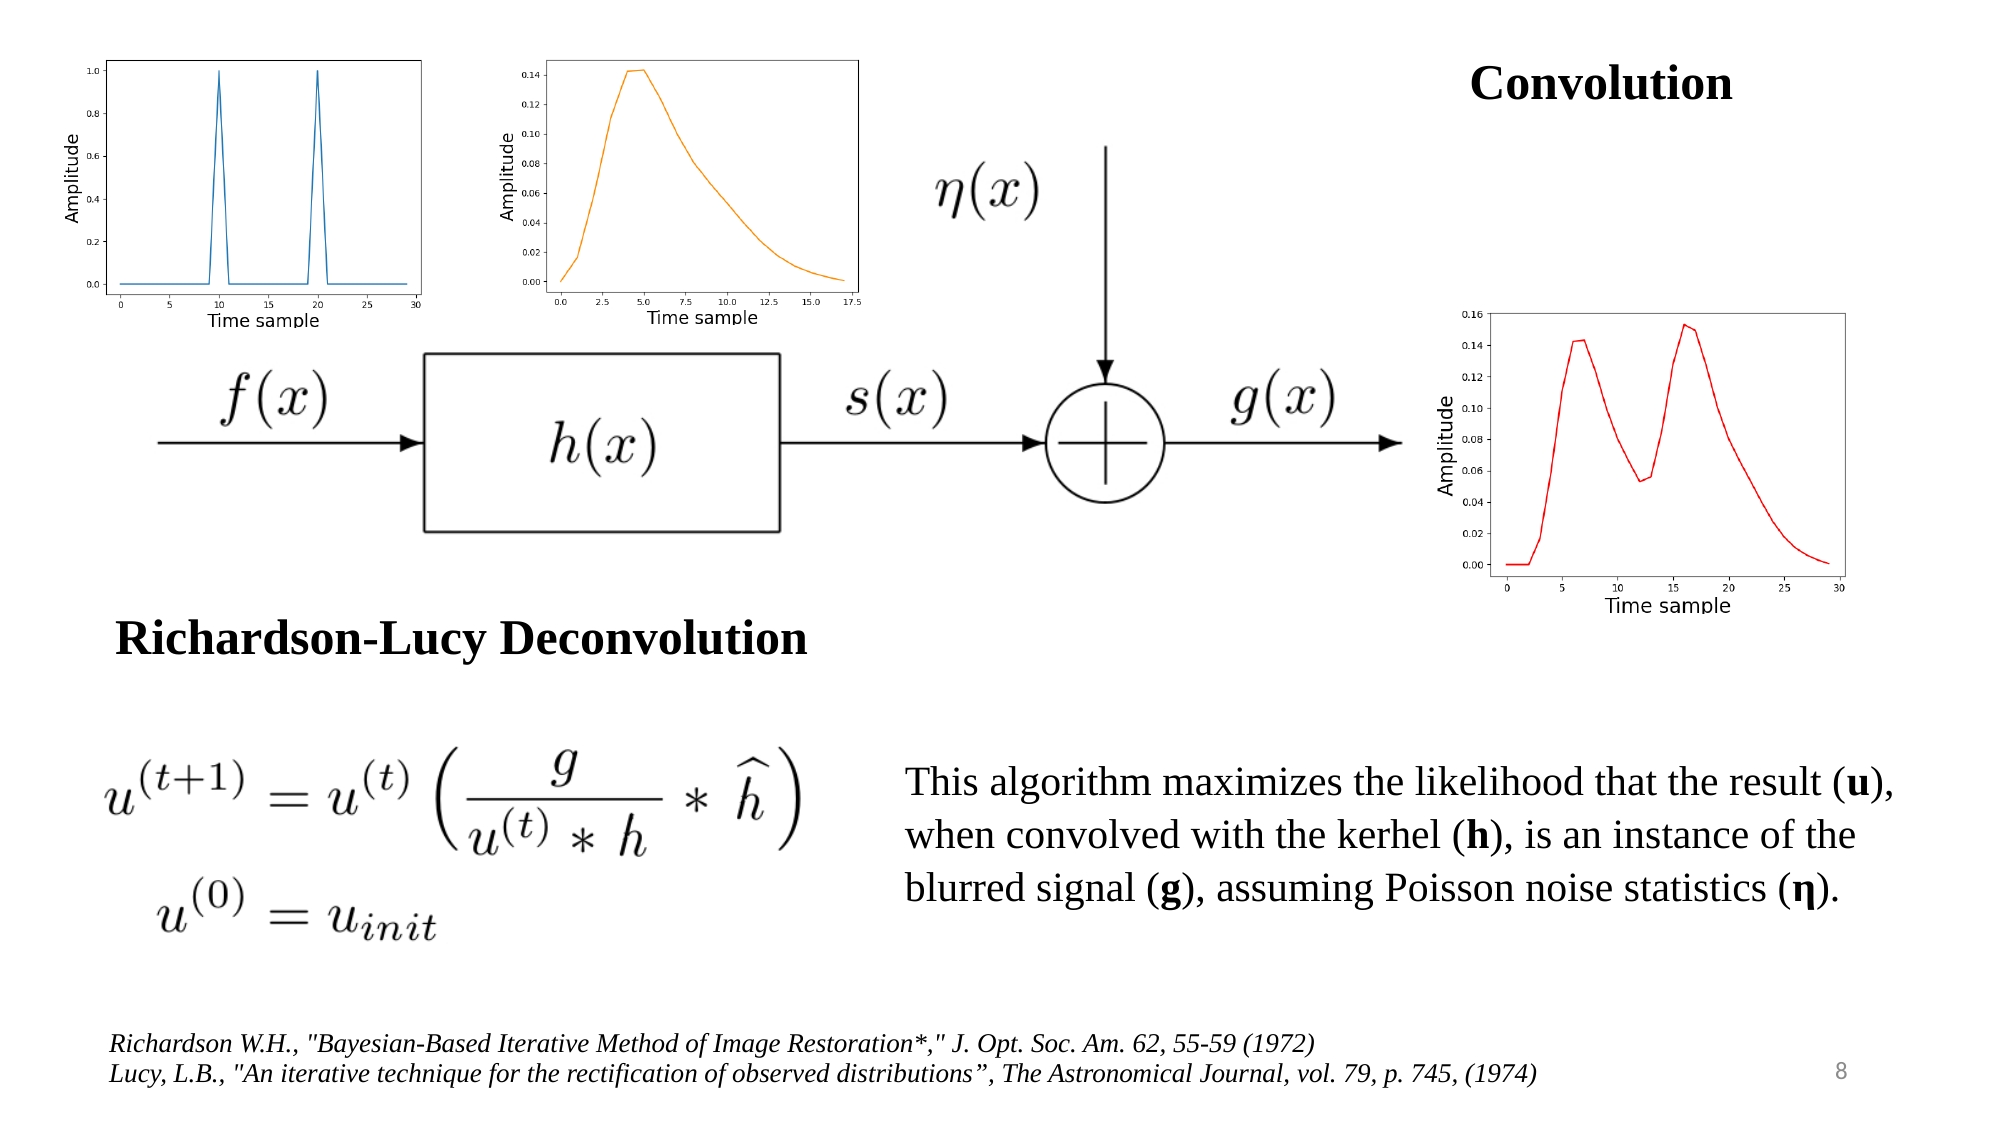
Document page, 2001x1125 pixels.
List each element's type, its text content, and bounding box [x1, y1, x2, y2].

text_box Richardson W.H., "Bayesian-Based Iterative Method of Image Restoration*," J. Opt. Soc. Am. 62, 55-59 (1972) Lucy, L.B., "An iterative technique for the rectification of observed distributions”, The Astronomical Journal, vol. 79, p. 745, (1974) [94, 1020, 1642, 1099]
text_box Richardson-Lucy Deconvolution [11, 602, 912, 682]
text_box Convolution [848, 47, 1749, 127]
picture [55, 23, 1890, 615]
picture [70, 720, 840, 1016]
text_box <номер> [1412, 1042, 1863, 1103]
text_box This algorithm maximizes the likelihood that the result (u), when convolved with the kerhel (h), is an instance of the blurred signal (g), assuming Poisson noise statistics (η). [889, 744, 2001, 944]
